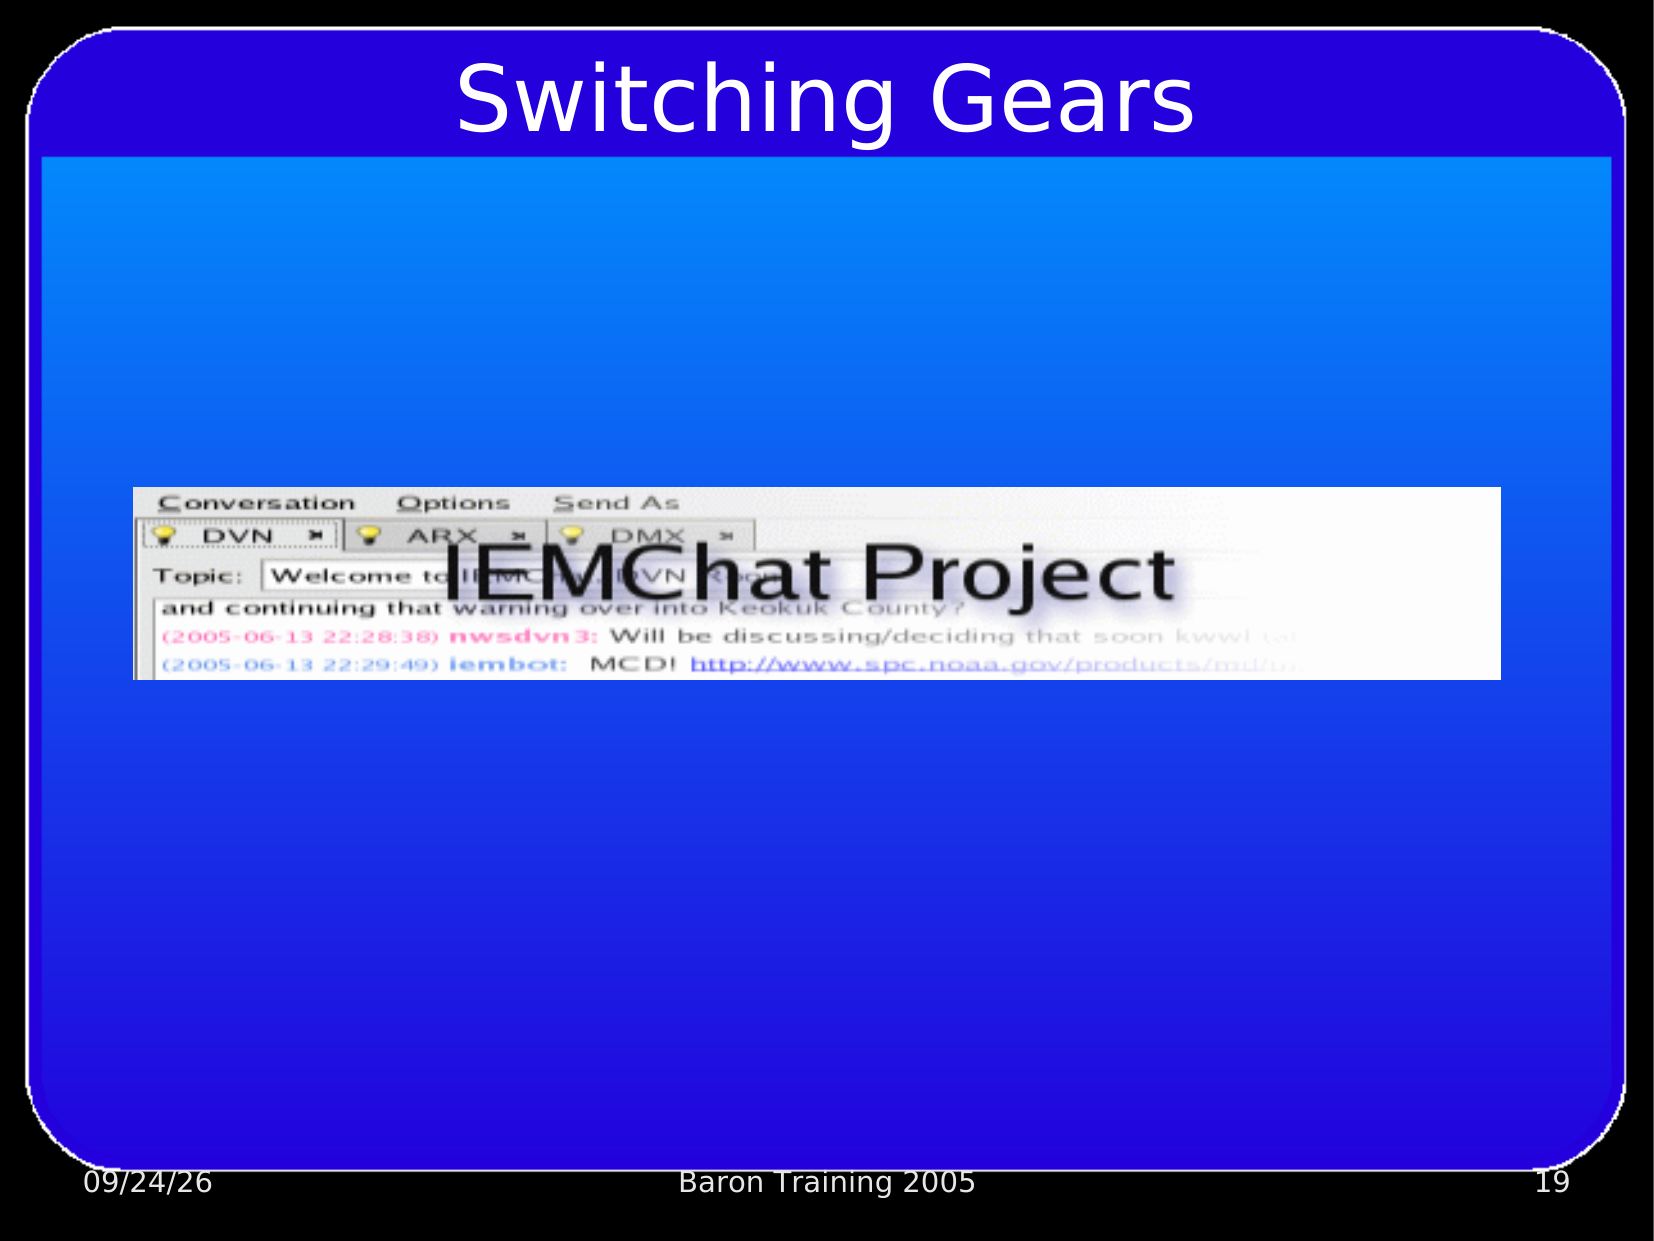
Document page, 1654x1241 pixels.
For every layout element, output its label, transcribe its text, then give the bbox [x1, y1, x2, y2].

title Switching Gears [82, 46, 1571, 154]
picture [0, 0, 1654, 1241]
